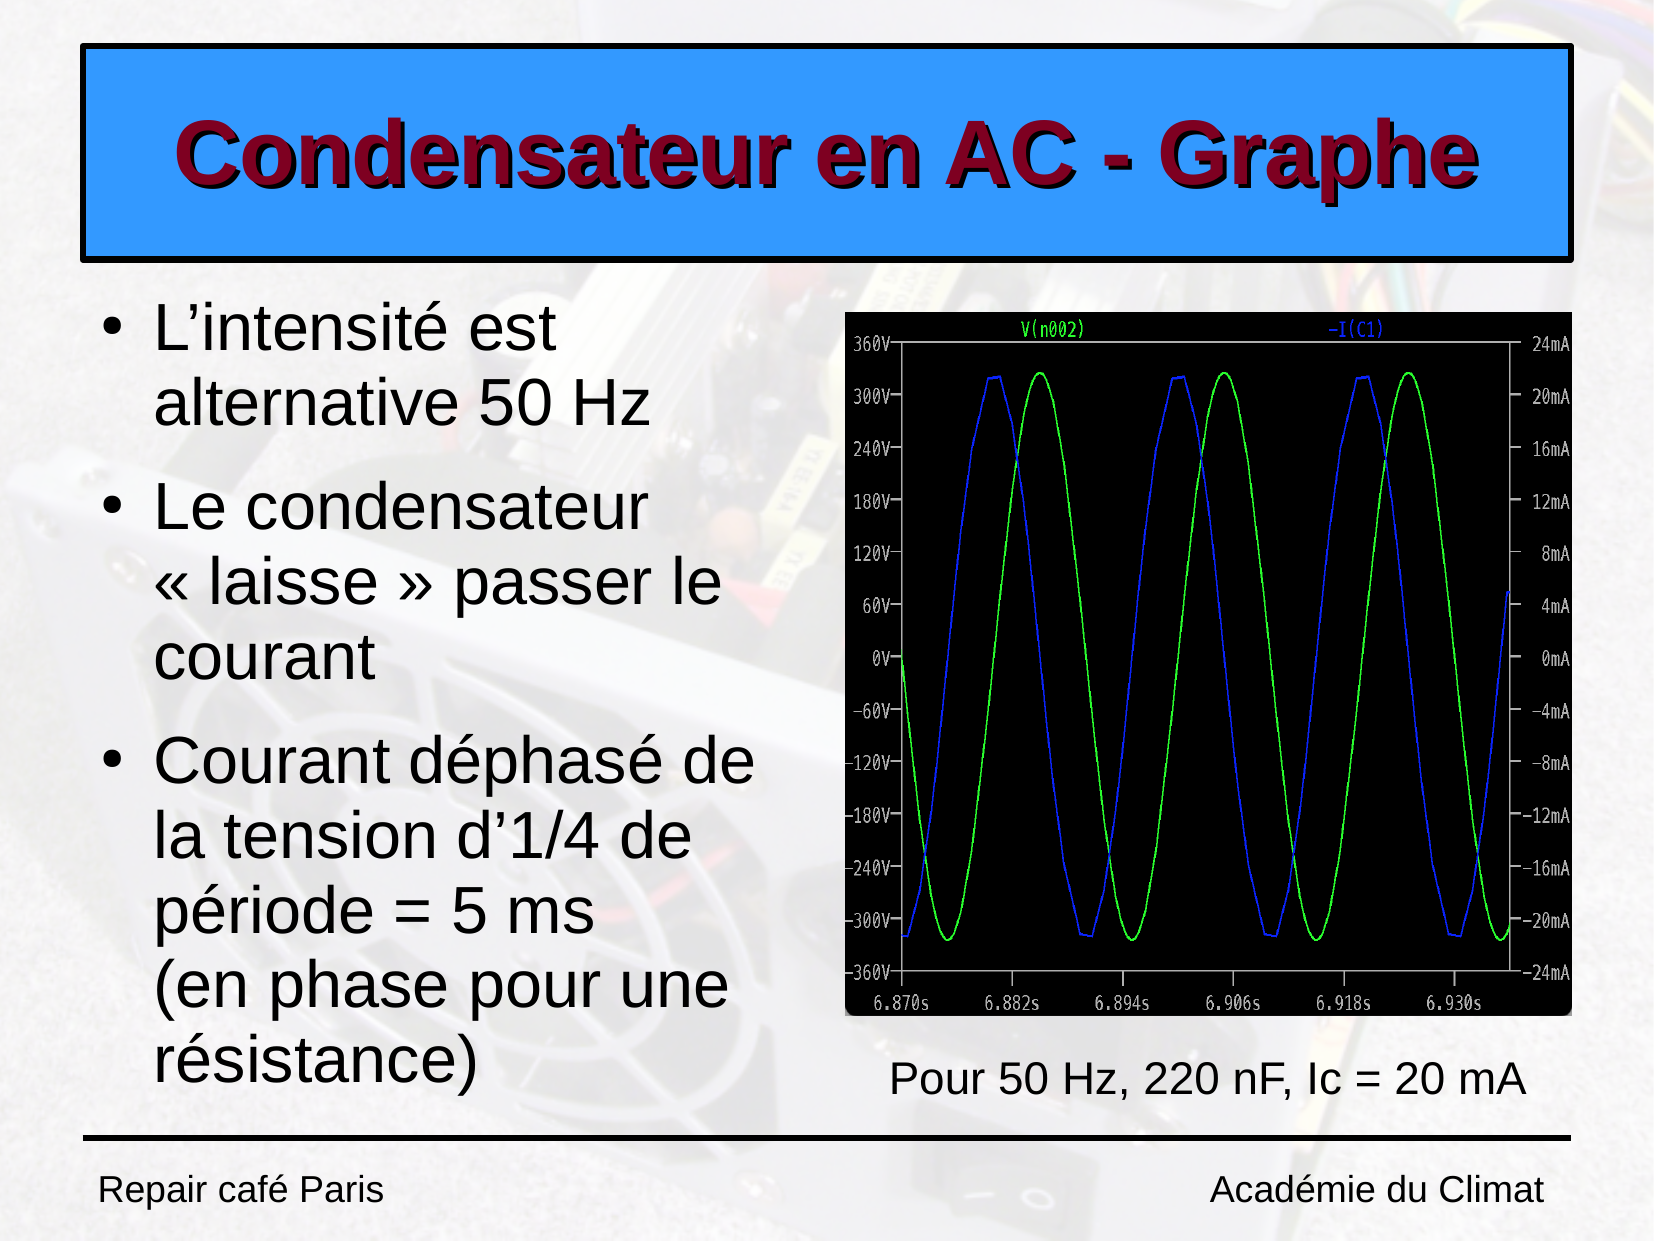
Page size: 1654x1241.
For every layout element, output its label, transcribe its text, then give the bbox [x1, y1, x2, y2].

text_box Repair café Paris Académie du Climat [82, 1161, 1571, 1219]
text_box Pour 50 Hz, 220 nF, Ic = 20 mA [874, 1045, 1542, 1112]
picture [0, 0, 1654, 1241]
title Condensateur en AC - Graphe [82, 46, 1571, 260]
list L’intensité est alternative 50 Hz Le condensateur « laisse » passer le courant Courant déphasé de la tension d’1/4 de période = 5 ms (en phase pour une résistance) [82, 290, 809, 1097]
